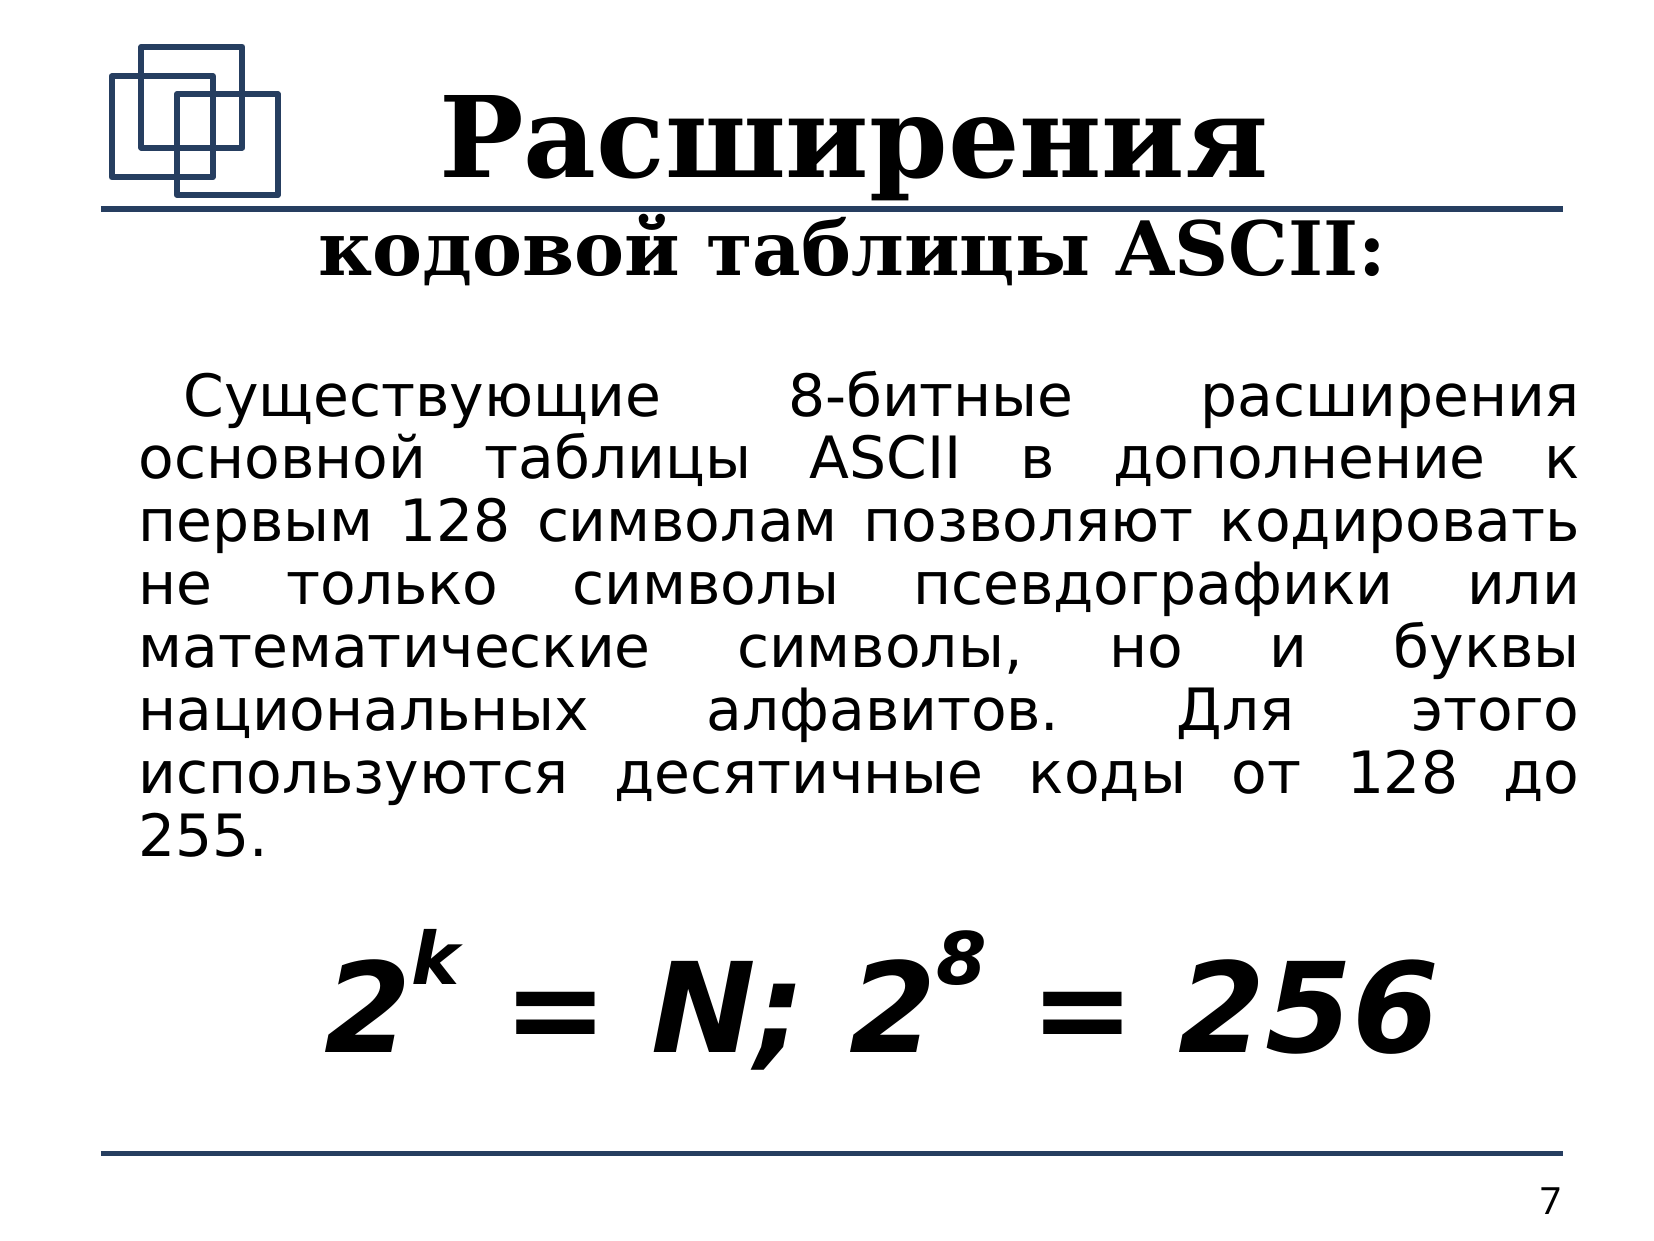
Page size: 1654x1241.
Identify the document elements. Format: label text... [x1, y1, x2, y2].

text_box Существующие 8-битные расширения основной таблицы ASCII в дополнение к первым 128 символам позволяют кодировать не только символы псевдографики или математические символы, но и буквы национальных алфавитов. Для этого используются десятичные коды от 128 до 255. 2k = N; 28 = 256 [123, 358, 1595, 1103]
title Расширения кодовой таблицы ASCII: [150, 42, 1556, 308]
